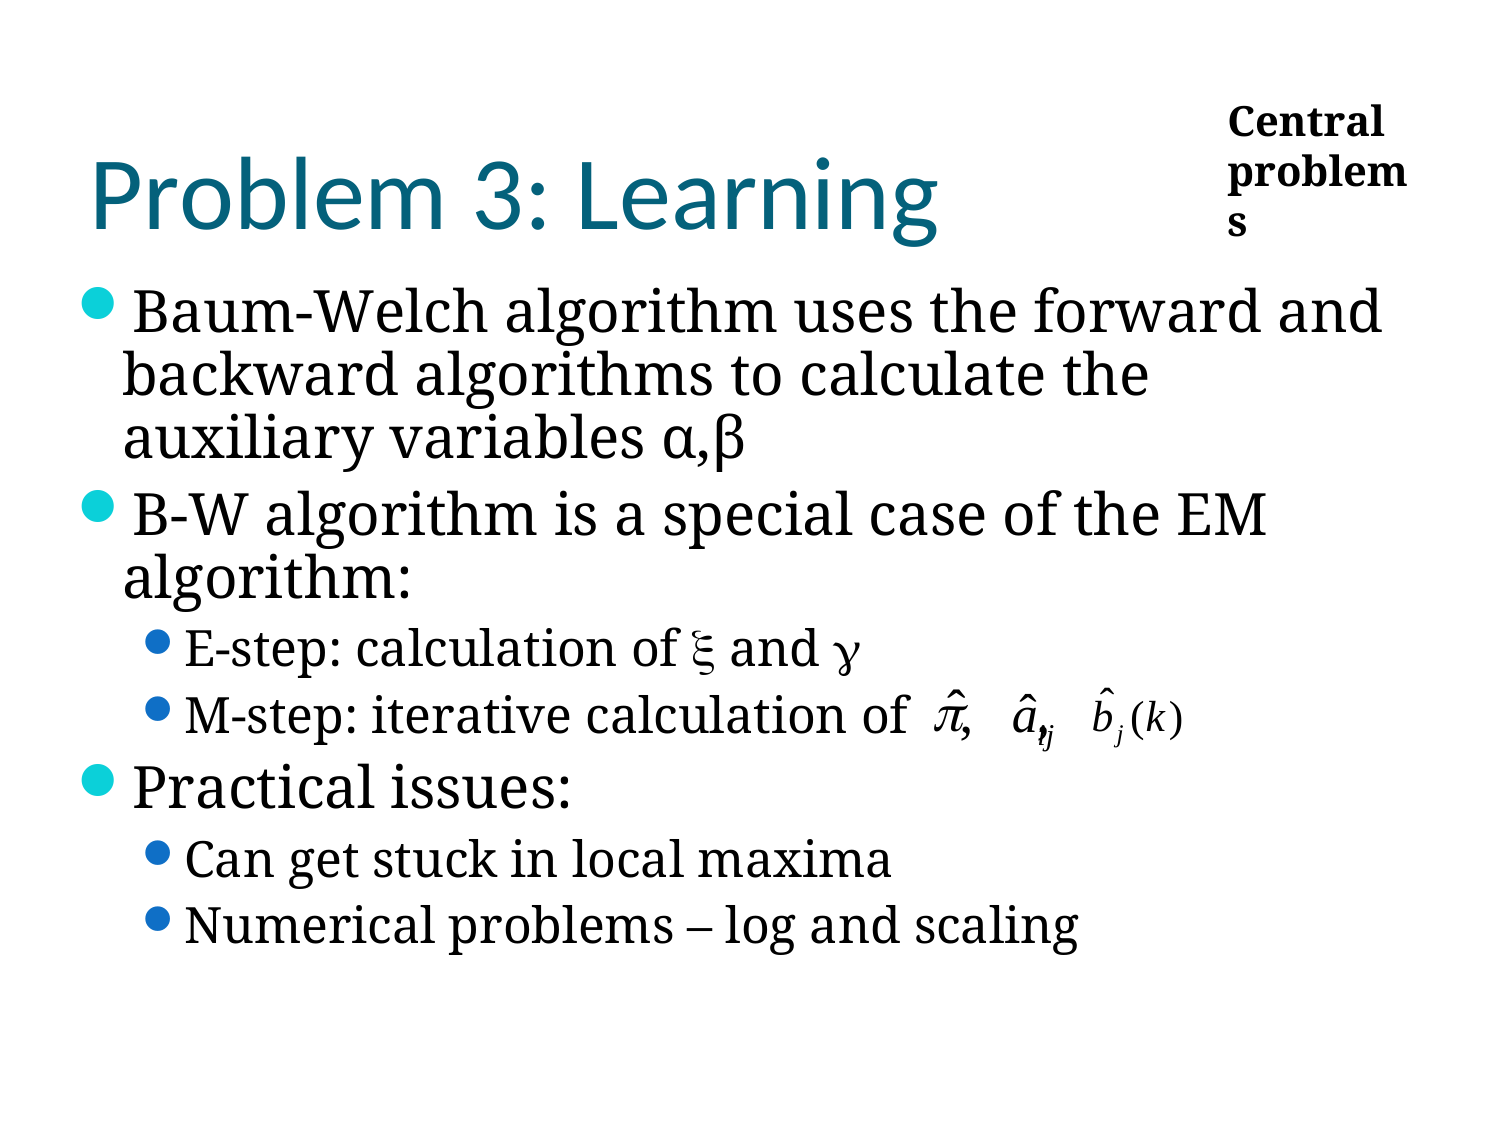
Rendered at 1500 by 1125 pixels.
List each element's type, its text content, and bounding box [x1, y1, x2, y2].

chart [1003, 680, 1065, 763]
title Problem 3: Learning [75, 75, 1426, 301]
text_box Central problems [1212, 87, 1431, 253]
chart [1086, 680, 1192, 758]
list Baum-Welch algorithm uses the forward and backward algorithms to calculate the auxiliary variables α,β B-W algorithm is a special case of the EM algorithm: E-step: calculation of  and  M-step: iterative calculation of , , Practical issues: Can get stuck in local maxima Numerical problems – log and scaling [62, 274, 1413, 963]
chart [927, 680, 979, 746]
